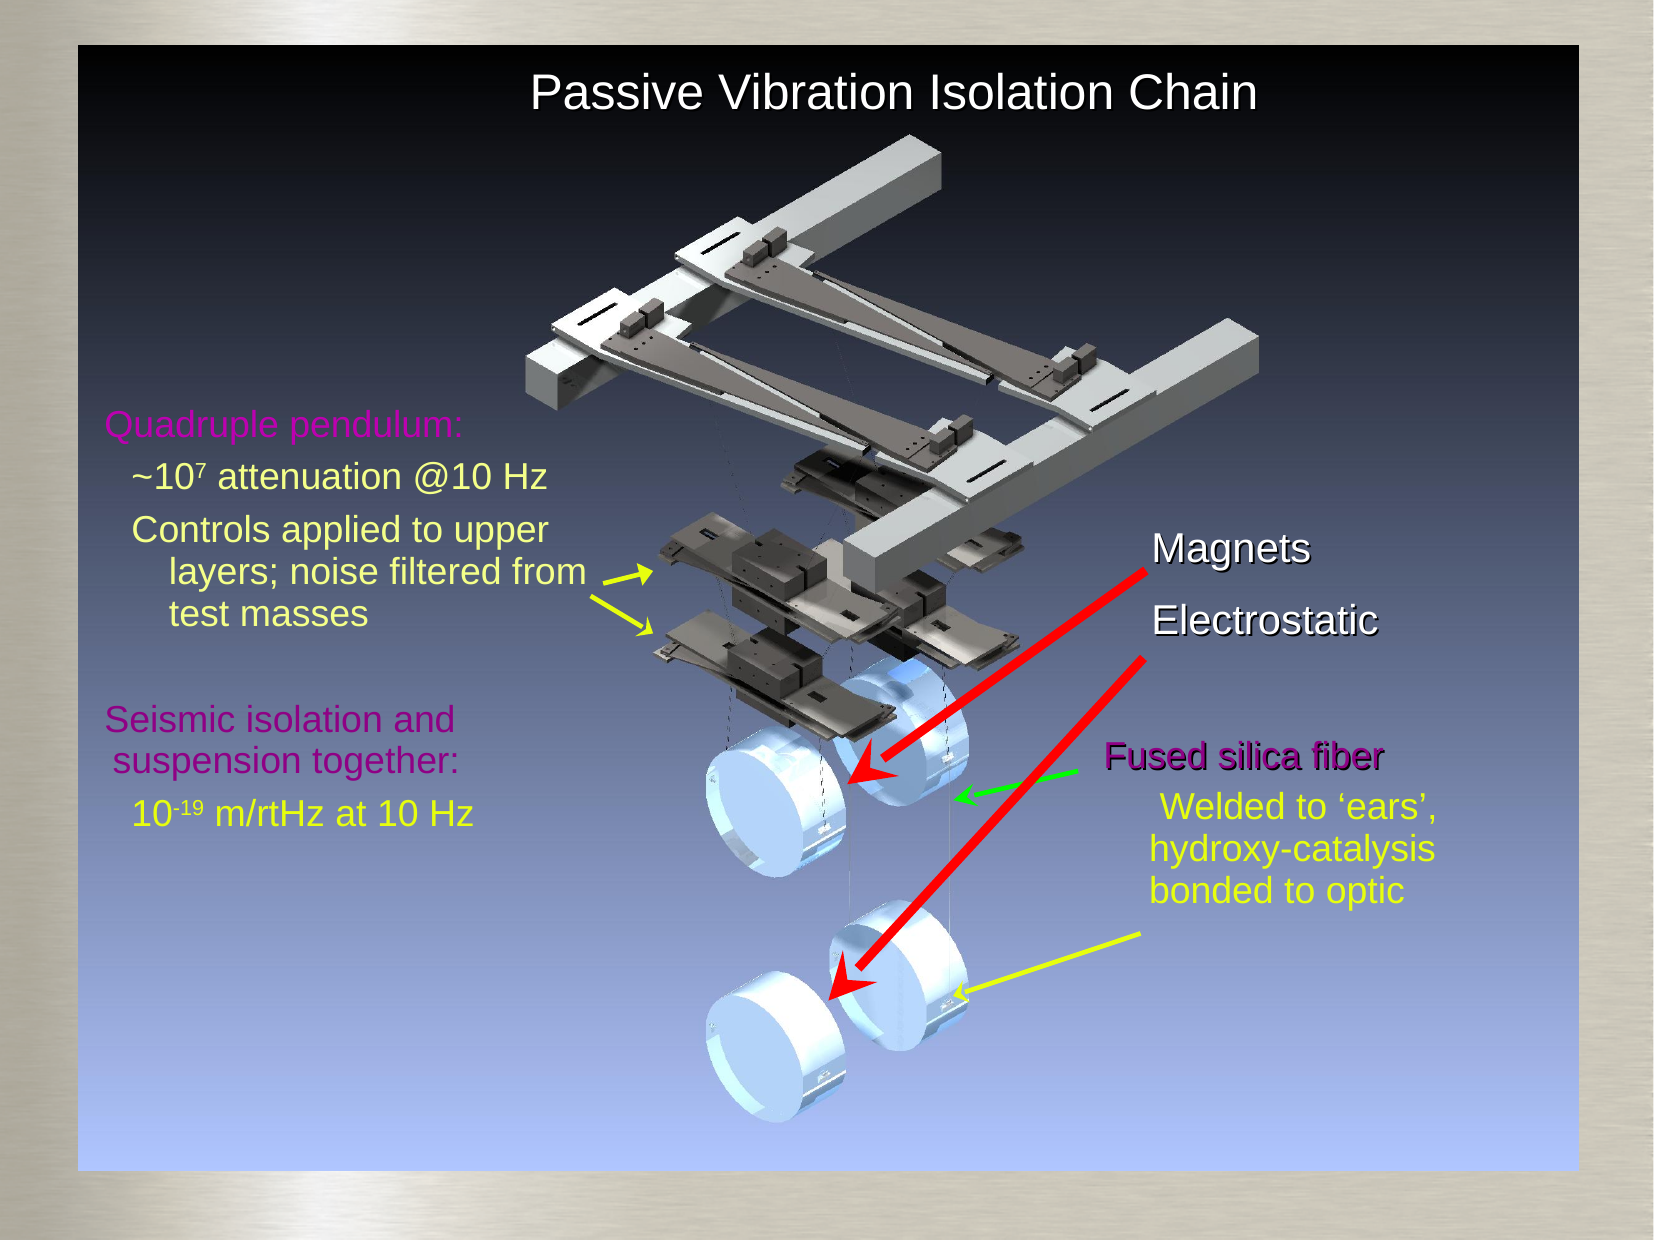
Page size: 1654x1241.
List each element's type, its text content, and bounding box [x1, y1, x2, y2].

text_box Passive Vibration Isolation Chain [514, 56, 1259, 128]
list Quadruple pendulum: ~107 attenuation @10 Hz Controls applied to upper layers; noise filtered from test masses Seismic isolation and suspension together: 10-19 m/rtHz at 10 Hz [78, 395, 642, 1159]
picture [0, 0, 1654, 1240]
text_box Magnets Electrostatic [1136, 516, 1429, 652]
text_box Fused silica fiber Welded to ‘ears’, hydroxy-catalysis bonded to optic [1078, 726, 1554, 985]
